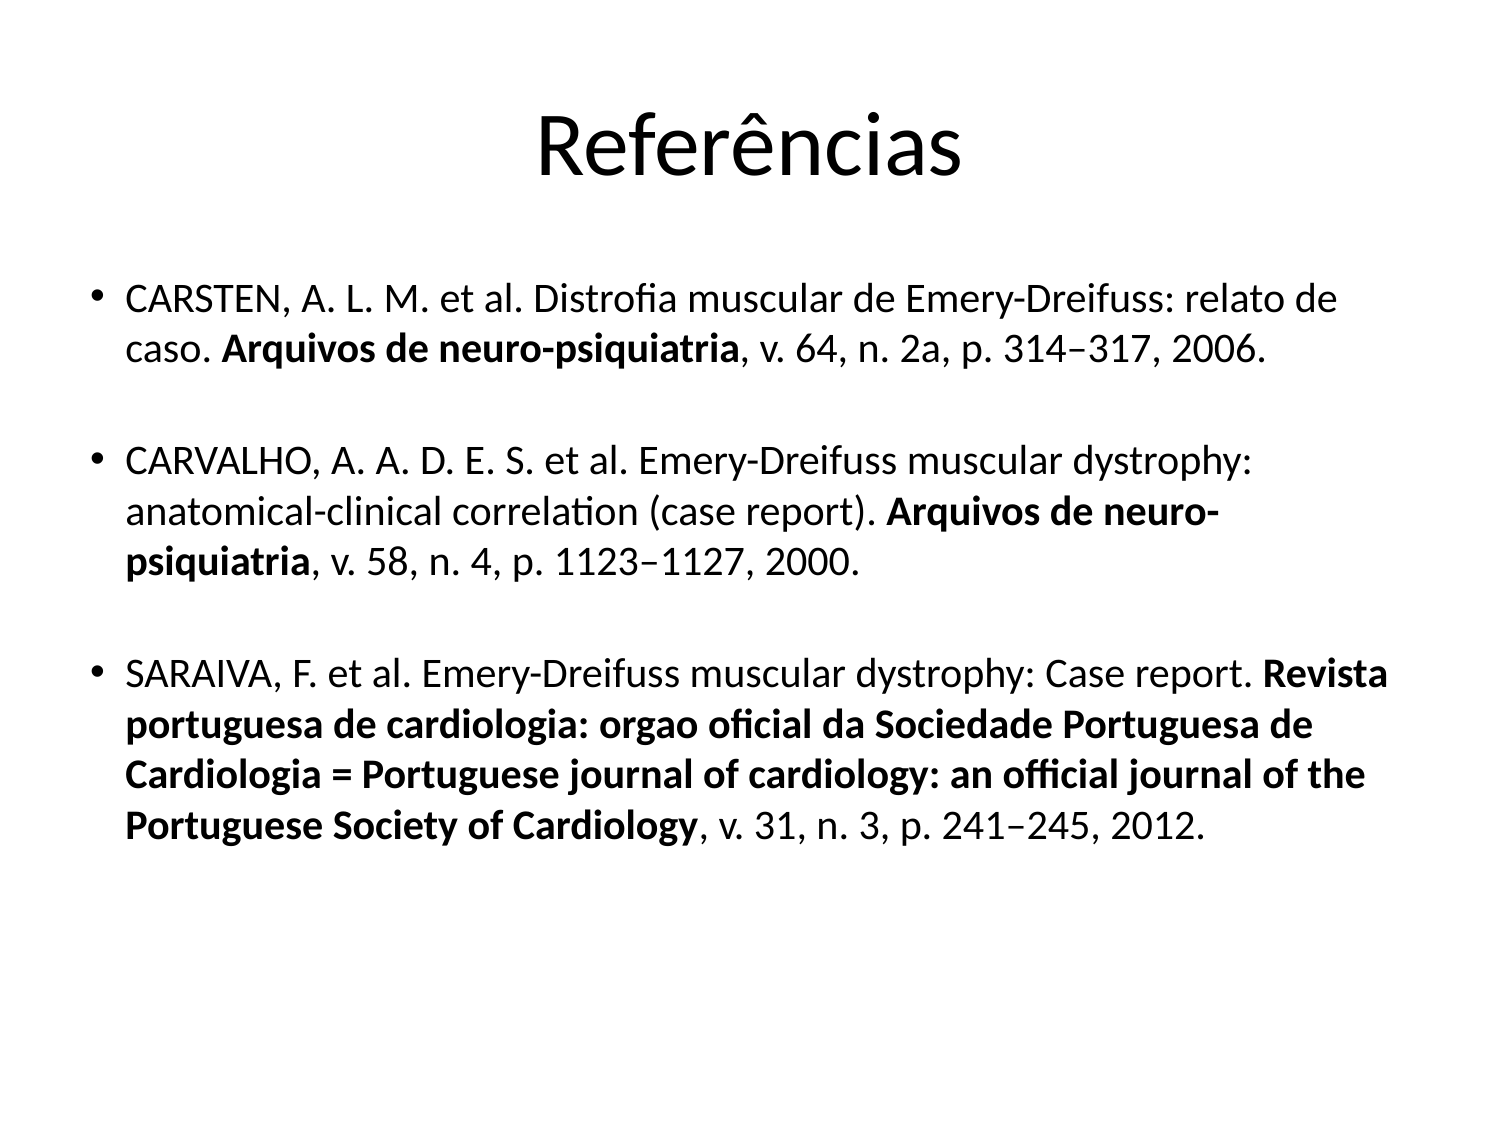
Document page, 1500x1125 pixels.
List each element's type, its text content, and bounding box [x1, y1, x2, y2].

list CARSTEN, A. L. M. et al. Distrofia muscular de Emery-Dreifuss: relato de caso. Arquivos de neuro-psiquiatria, v. 64, n. 2a, p. 314–317, 2006. CARVALHO, A. A. D. E. S. et al. Emery-Dreifuss muscular dystrophy: anatomical-clinical correlation (case report). Arquivos de neuro-psiquiatria, v. 58, n. 4, p. 1123–1127, 2000. SARAIVA, F. et al. Emery-Dreifuss muscular dystrophy: Case report. Revista portuguesa de cardiologia: orgao oficial da Sociedade Portuguesa de Cardiologia = Portuguese journal of cardiology: an official journal of the Portuguese Society of Cardiology, v. 31, n. 3, p. 241–245, 2012. [75, 262, 1425, 1005]
title Referências [75, 45, 1425, 233]
